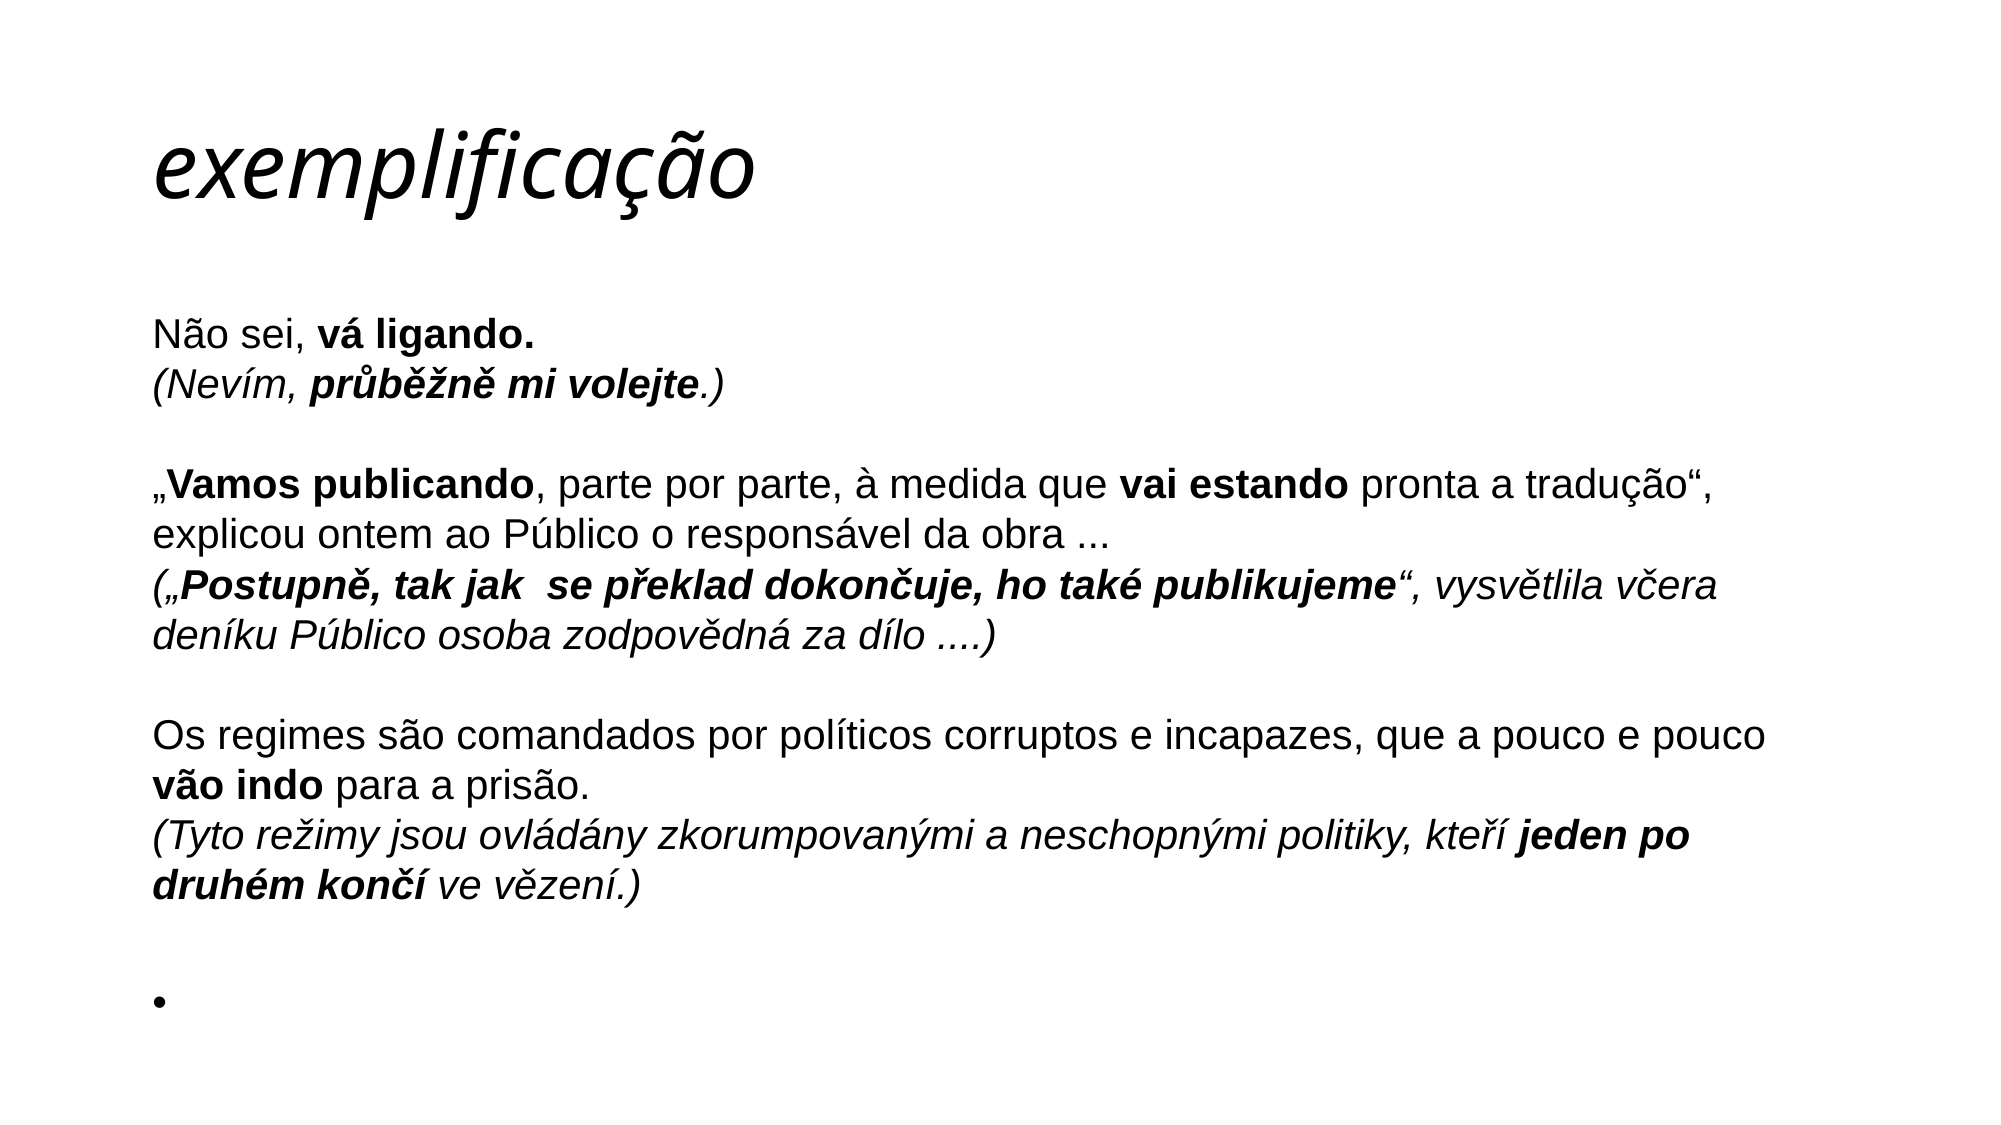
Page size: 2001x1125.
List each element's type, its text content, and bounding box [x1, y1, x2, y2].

list Não sei, vá ligando. (Nevím, průběžně mi volejte.) „Vamos publicando, parte por parte, à medida que vai estando pronta a tradução“, explicou ontem ao Público o responsável da obra ... („Postupně, tak jak se překlad dokončuje, ho také publikujeme“, vysvětlila včera deníku Público osoba zodpovědná za dílo ....) Os regimes são comandados por políticos corruptos e incapazes, que a pouco e pouco vão indo para a prisão. (Tyto režimy jsou ovládány zkorumpovanými a neschopnými politiky, kteří jeden po druhém končí ve vězení.) [137, 299, 1863, 1014]
title exemplificação [137, 59, 1863, 278]
